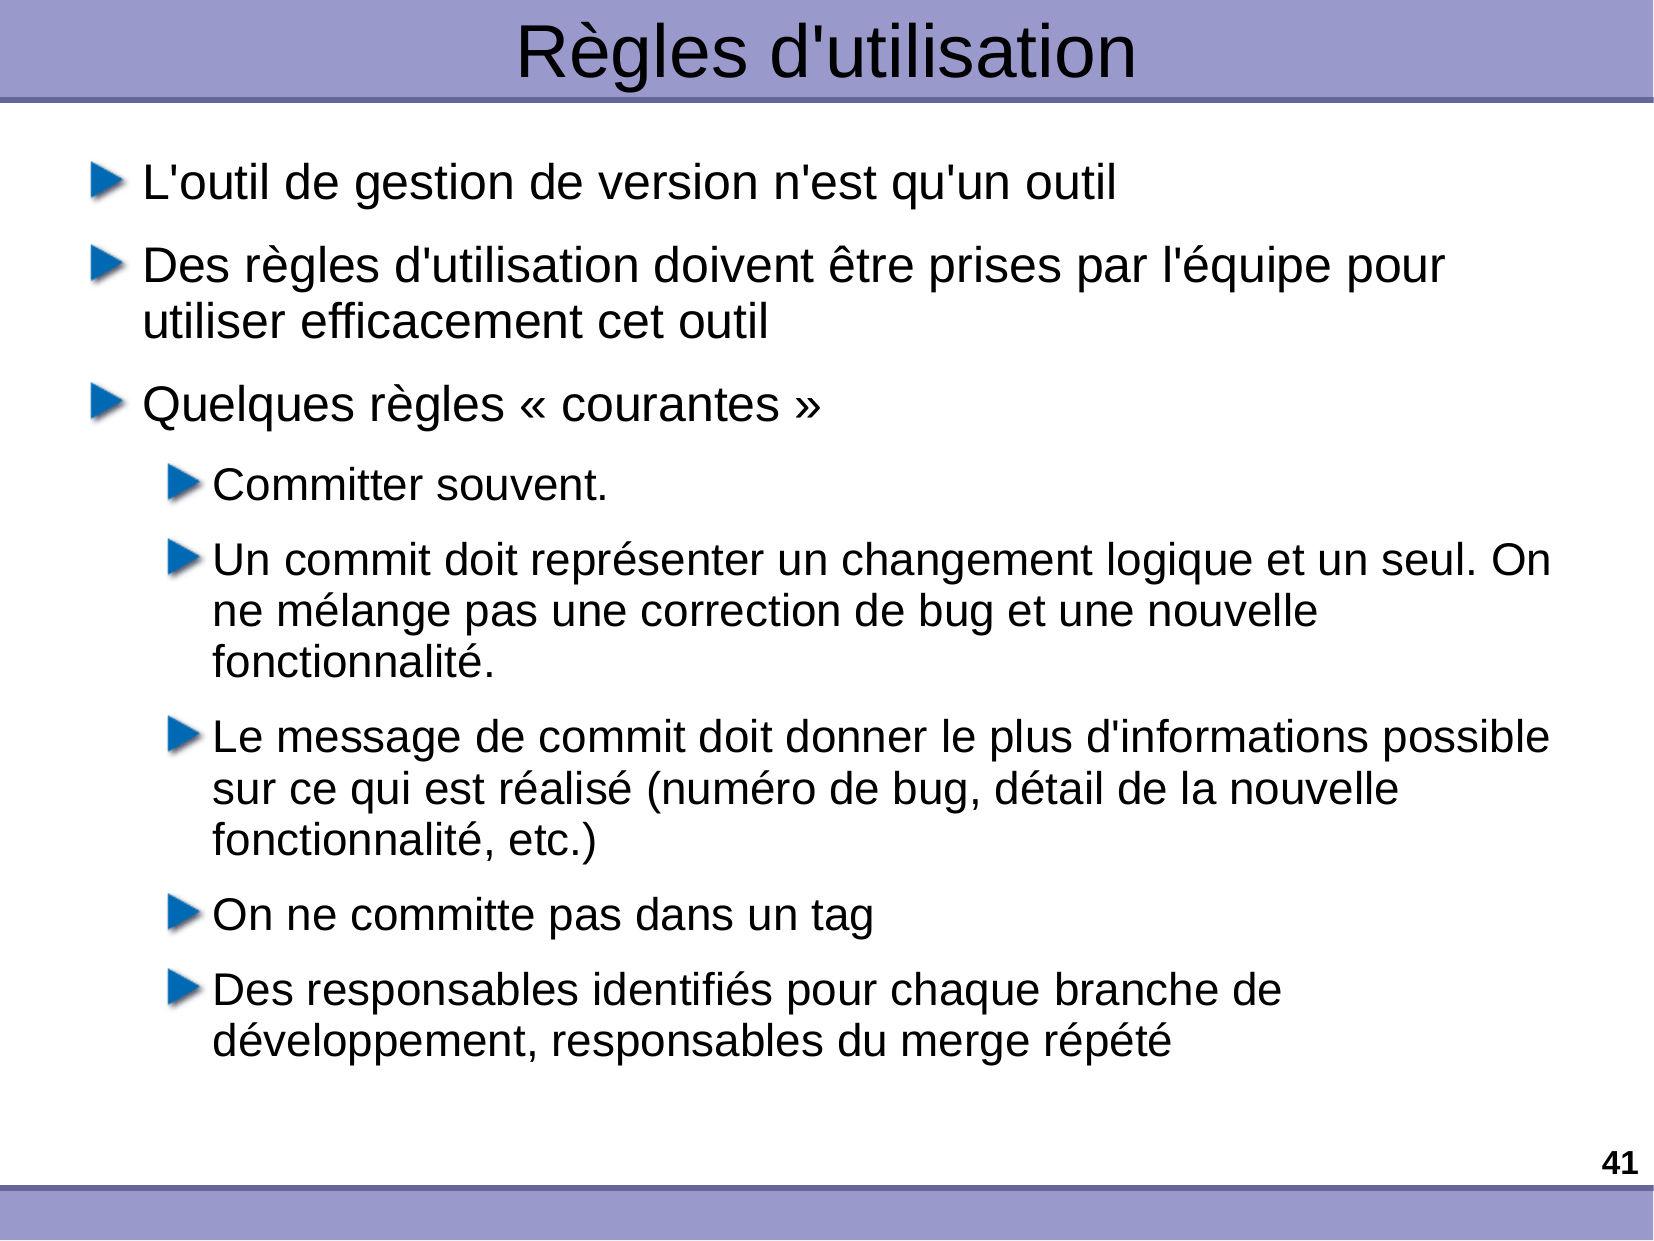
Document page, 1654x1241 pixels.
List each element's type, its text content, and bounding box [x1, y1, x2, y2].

list L'outil de gestion de version n'est qu'un outil Des règles d'utilisation doivent être prises par l'équipe pour utiliser efficacement cet outil Quelques règles « courantes » Committer souvent. Un commit doit représenter un changement logique et un seul. On ne mélange pas une correction de bug et une nouvelle fonctionnalité. Le message de commit doit donner le plus d'informations possible sur ce qui est réalisé (numéro de bug, détail de la nouvelle fonctionnalité, etc.) On ne committe pas dans un tag Des responsables identifiés pour chaque branche de développement, responsables du merge répété [71, 154, 1595, 1155]
title Règles d'utilisation [0, 4, 1654, 98]
